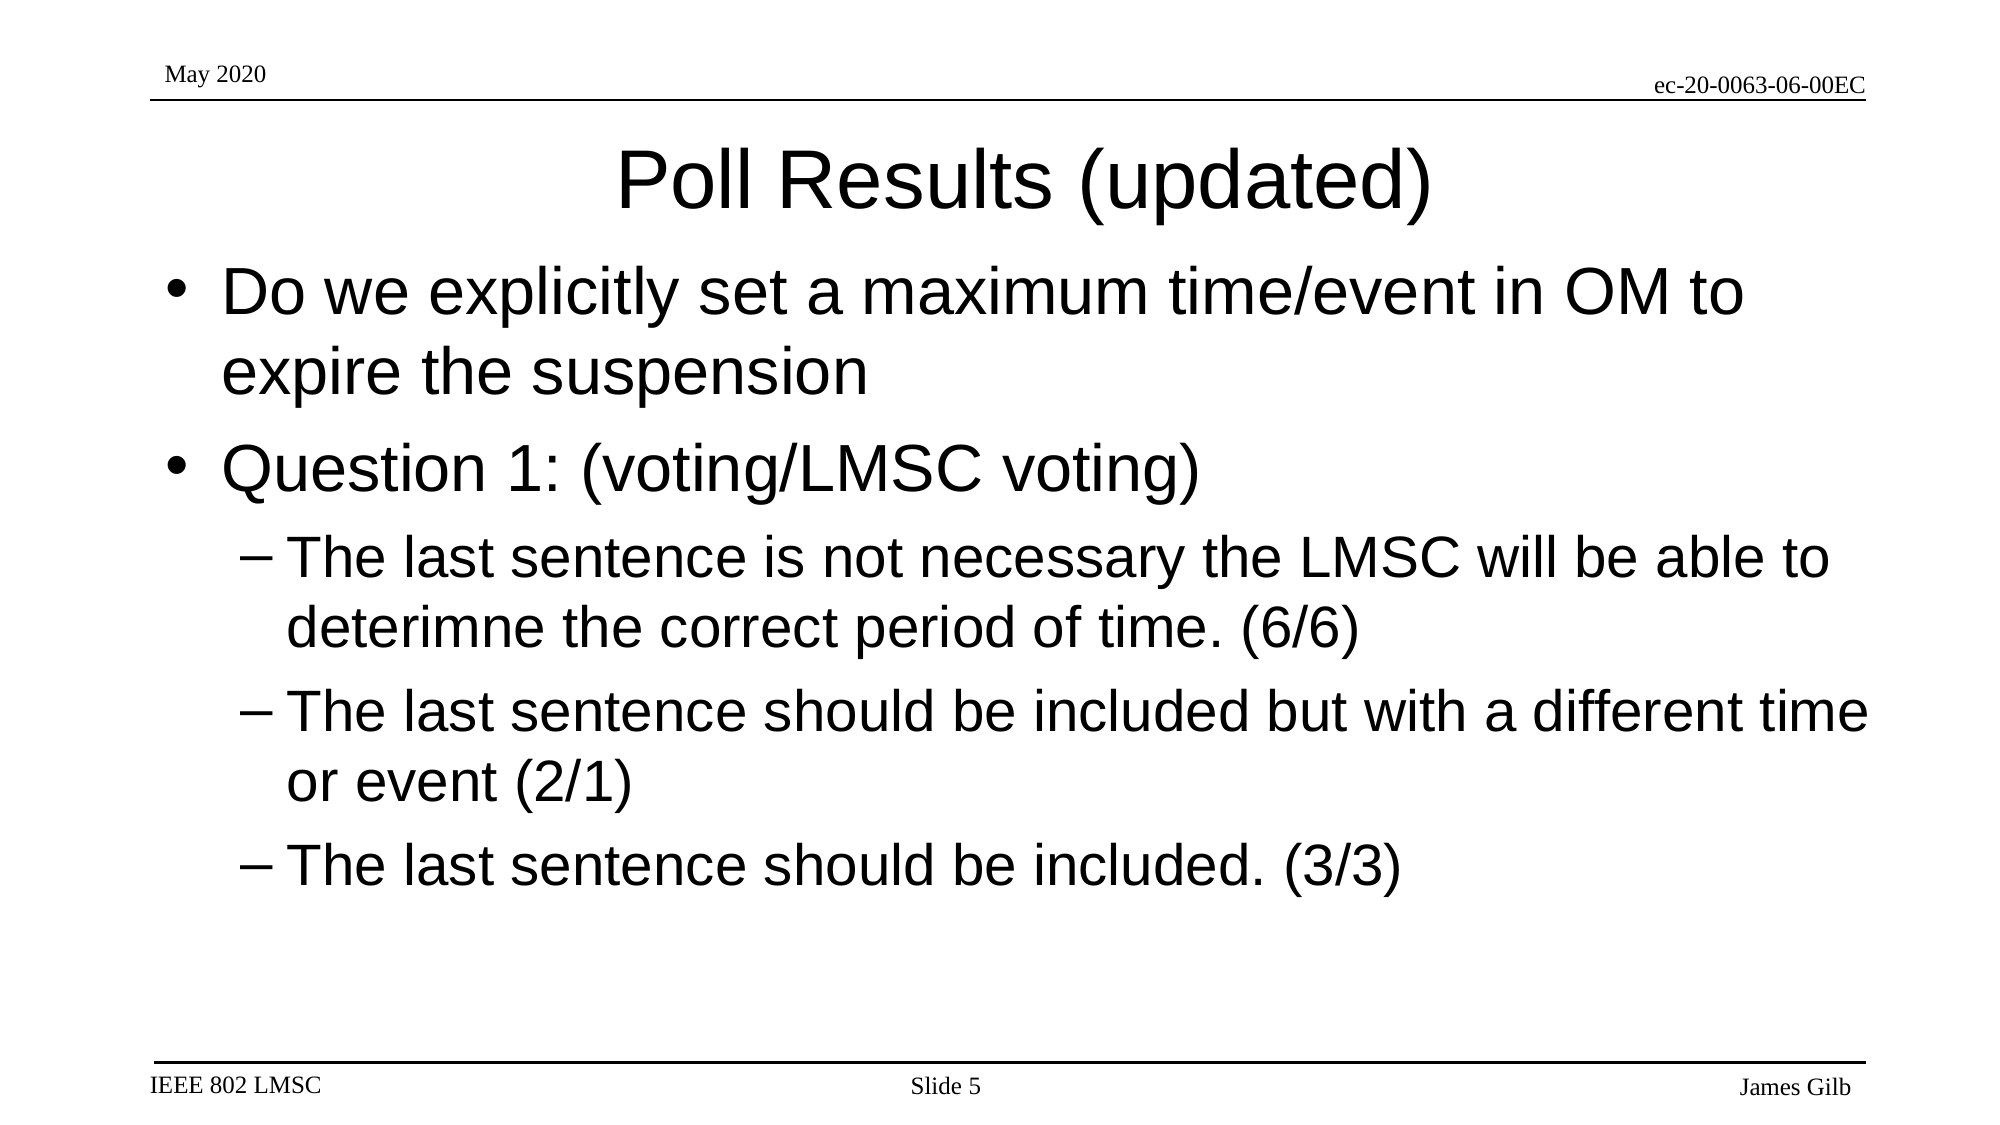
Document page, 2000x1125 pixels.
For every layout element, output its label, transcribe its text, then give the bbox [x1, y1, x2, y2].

title Poll Results (updated) [149, 112, 1900, 238]
list Do we explicitly set a maximum time/event in OM to expire the suspension Question 1: (voting/LMSC voting) The last sentence is not necessary the LMSC will be able to deterimne the correct period of time. (6/6) The last sentence should be included but with a different time or event (2/1) The last sentence should be included. (3/3) [149, 239, 1900, 1051]
